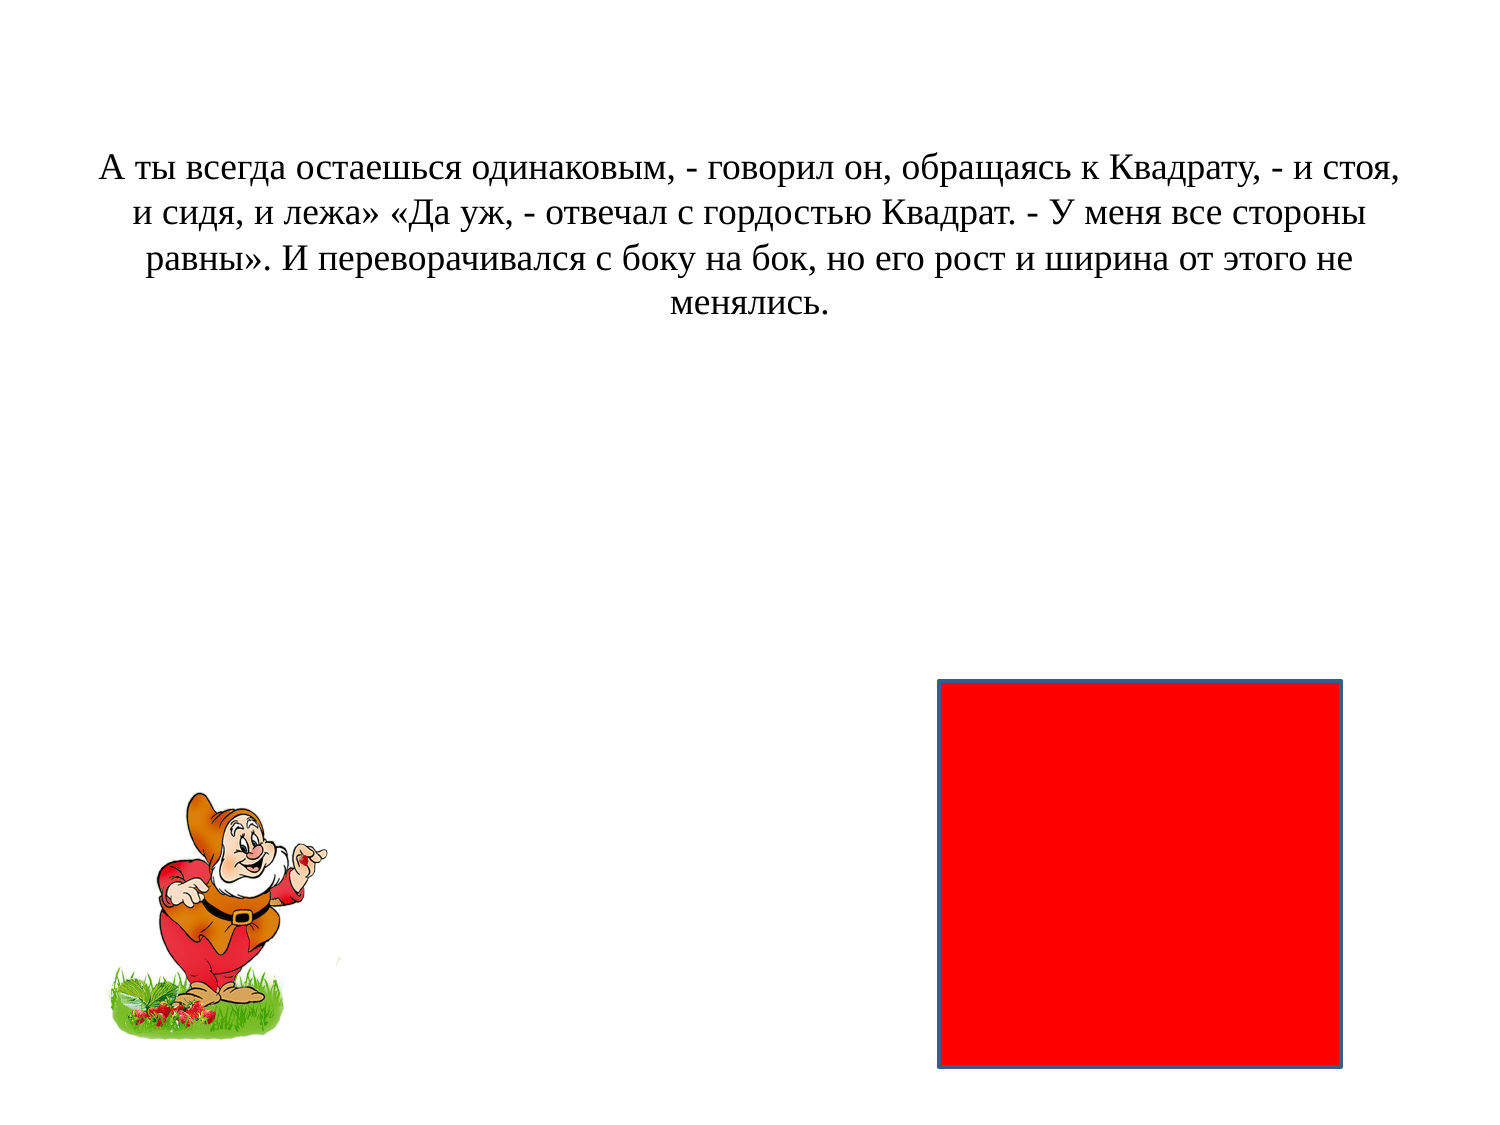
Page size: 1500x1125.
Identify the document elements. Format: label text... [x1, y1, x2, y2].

title А ты всегда остаешься одинаковым, - говорил он, обращаясь к Квадрату, - и стоя, и сидя, и лежа» «Да уж, - отвечал с гордостью Квадрат. - У меня все стороны равны». И переворачивался с боку на бок, но его рост и ширина от этого не менялись. [75, 45, 1426, 233]
text_box [939, 681, 1341, 1067]
picture [100, 786, 433, 1040]
